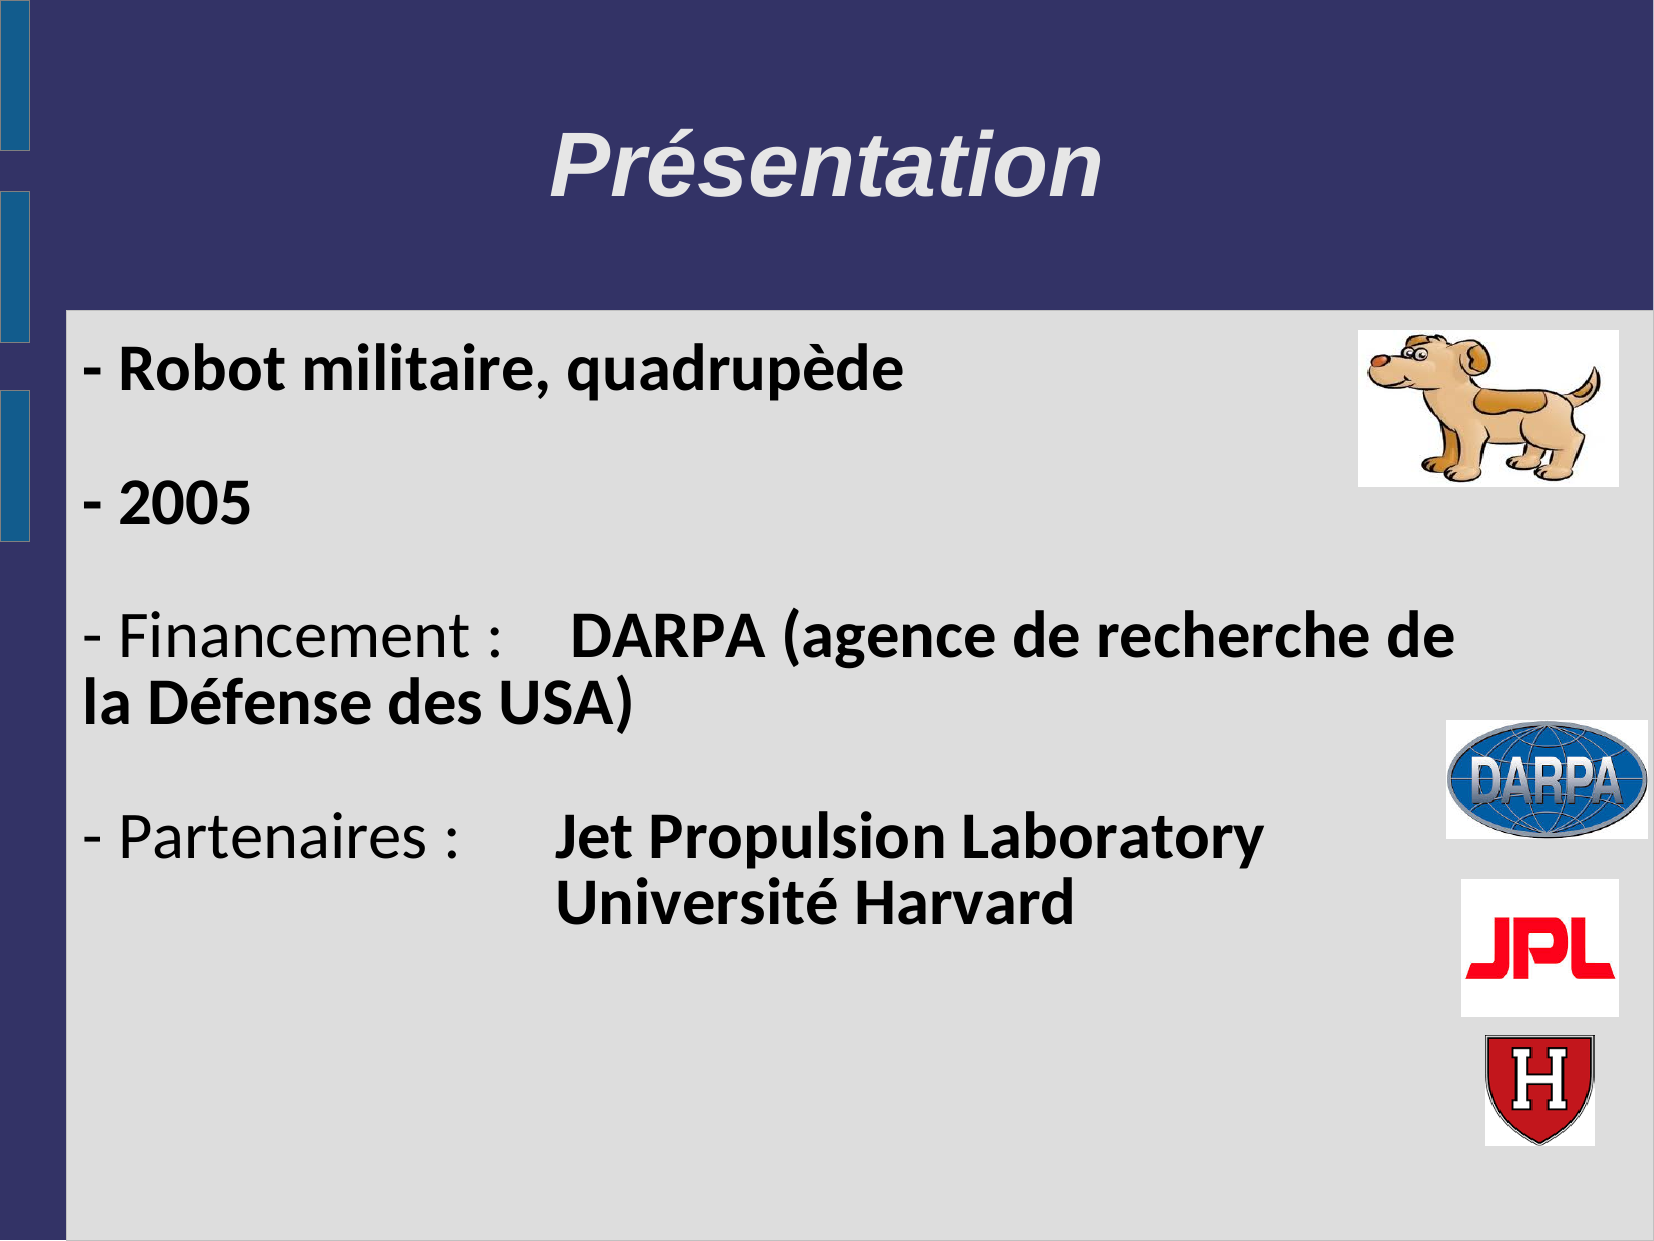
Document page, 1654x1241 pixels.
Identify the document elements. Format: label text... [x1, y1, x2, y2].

picture [1461, 879, 1619, 1017]
picture [1358, 330, 1619, 487]
picture [1446, 720, 1648, 839]
picture [1485, 1035, 1595, 1146]
subtitle - Robot militaire, quadrupède - 2005 - Financement : DARPA (agence de recherche de la Défense des USA) - Partenaires : Jet Propulsion Laboratory Université Harvard [82, 340, 1474, 1241]
title Présentation [121, 61, 1534, 269]
